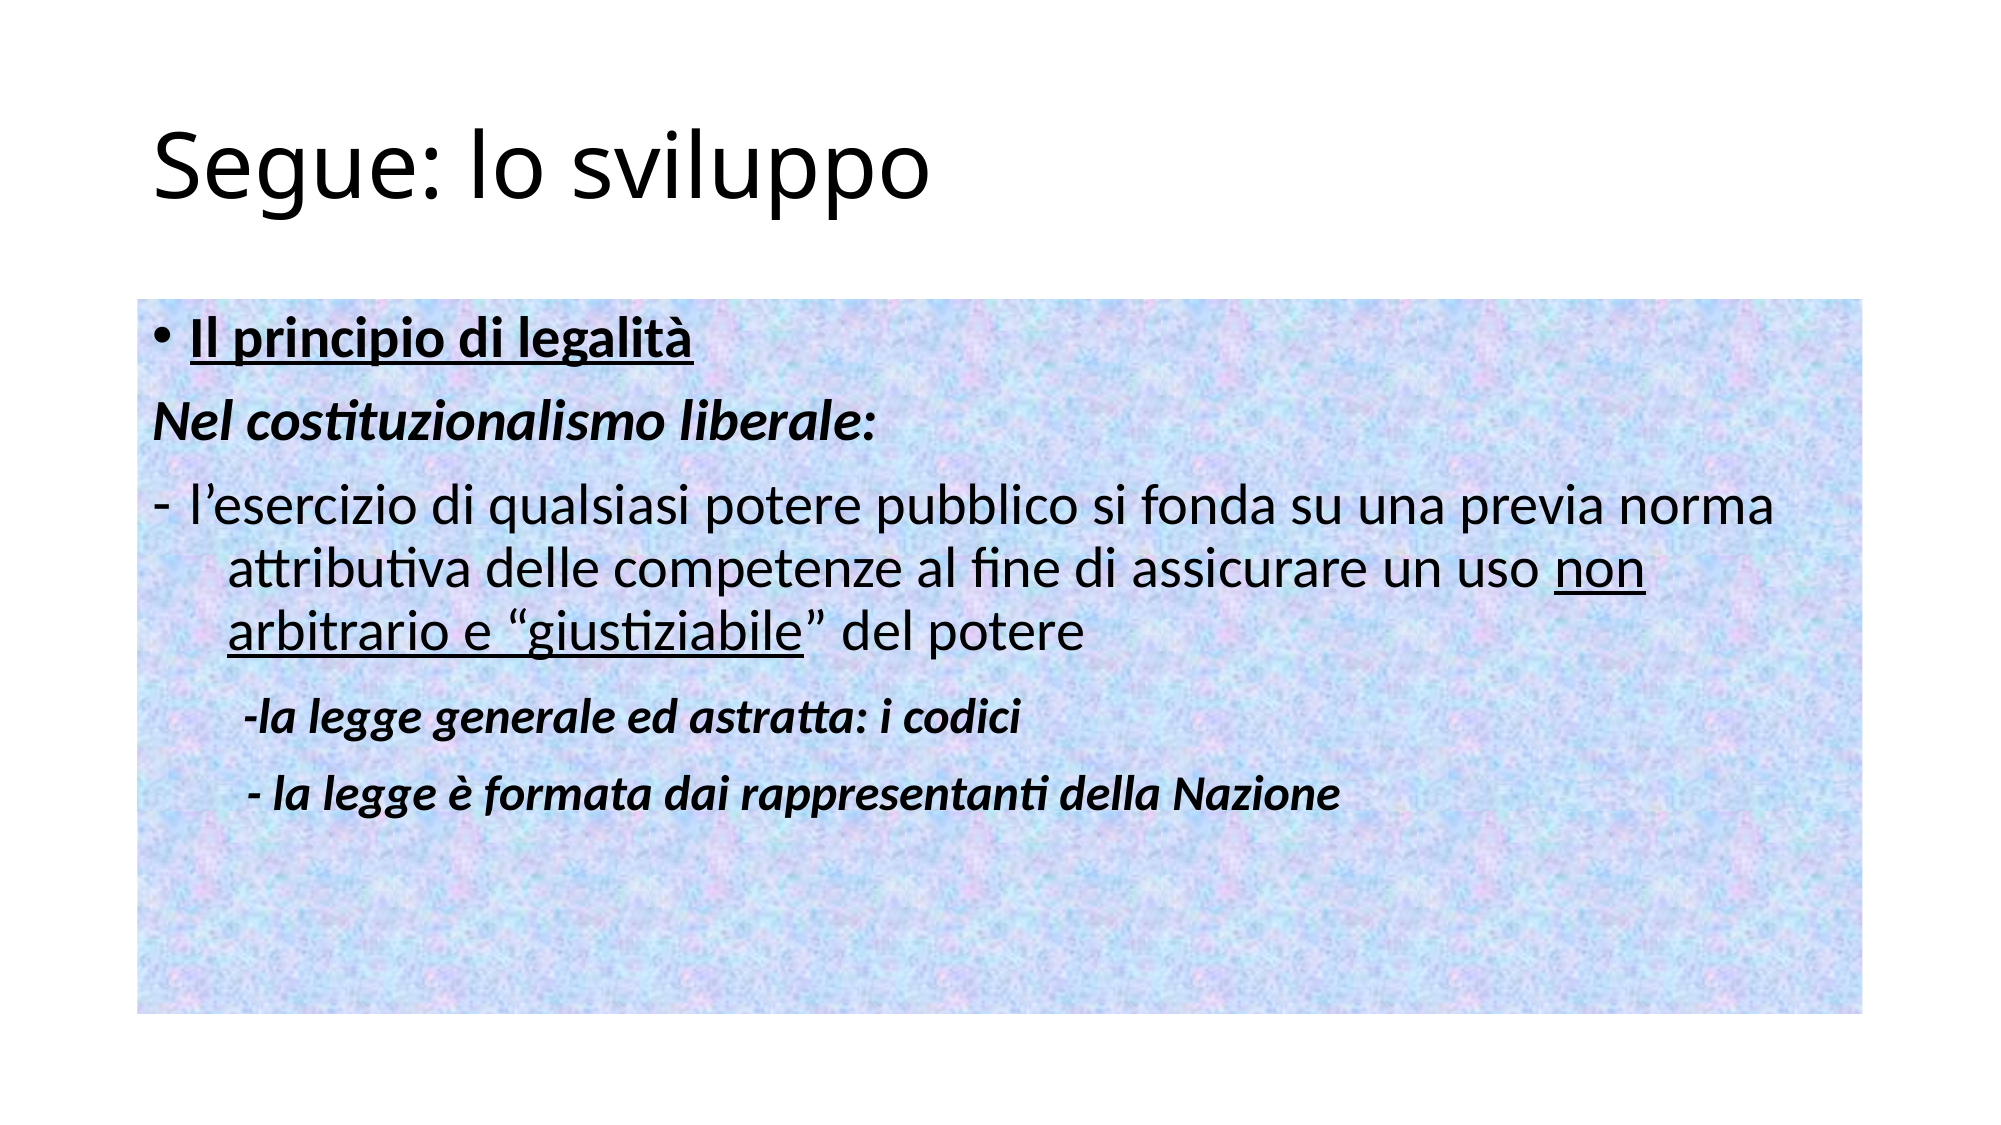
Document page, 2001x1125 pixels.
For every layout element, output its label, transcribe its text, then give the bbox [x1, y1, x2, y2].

title Segue: lo sviluppo [137, 59, 1863, 278]
list Il principio di legalità Nel costituzionalismo liberale: l’esercizio di qualsiasi potere pubblico si fonda su una previa norma attributiva delle competenze al fine di assicurare un uso non arbitrario e “giustiziabile” del potere -la legge generale ed astratta: i codici - la legge è formata dai rappresentanti della Nazione [137, 299, 1863, 1014]
